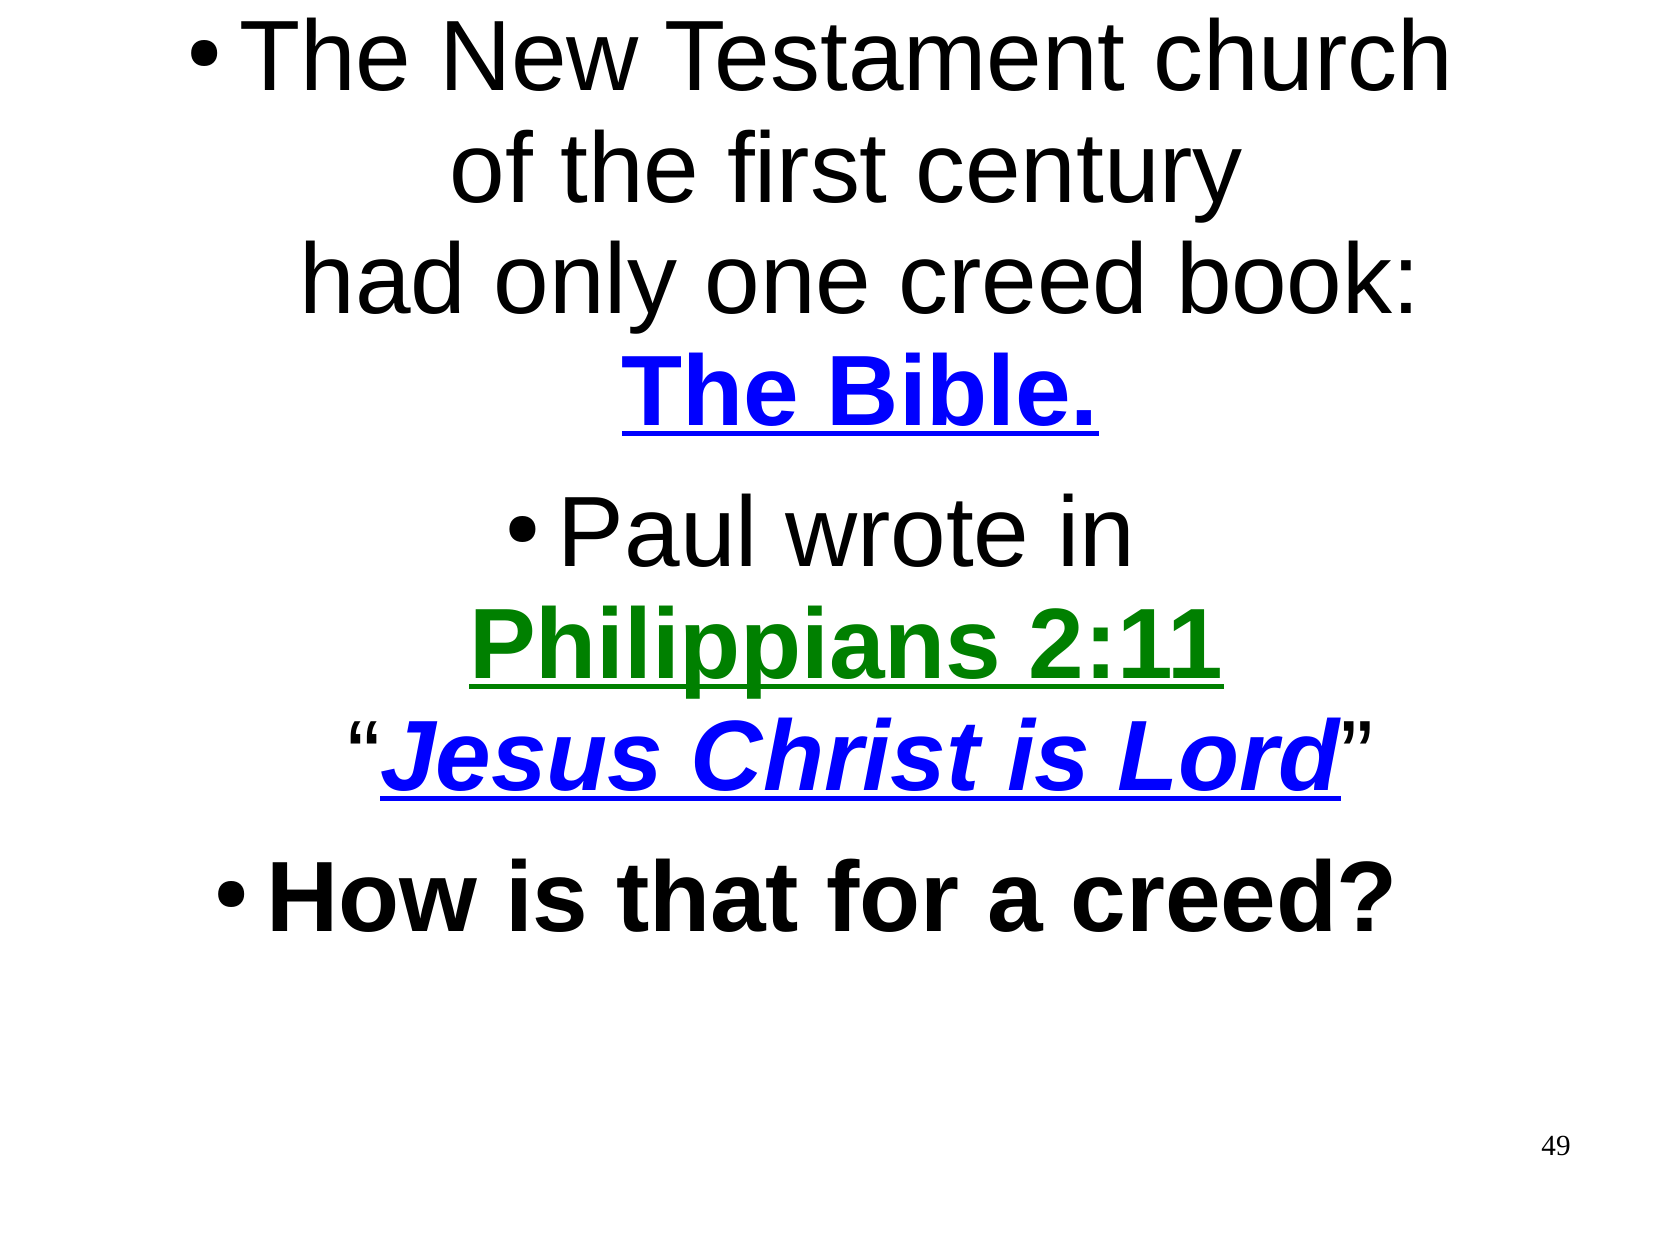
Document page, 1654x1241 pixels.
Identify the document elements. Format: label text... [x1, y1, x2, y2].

list The New Testament church of the first century had only one creed book: The Bible. Paul wrote in Philippians 2:11 “Jesus Christ is Lord” How is that for a creed? [0, 0, 1651, 1238]
